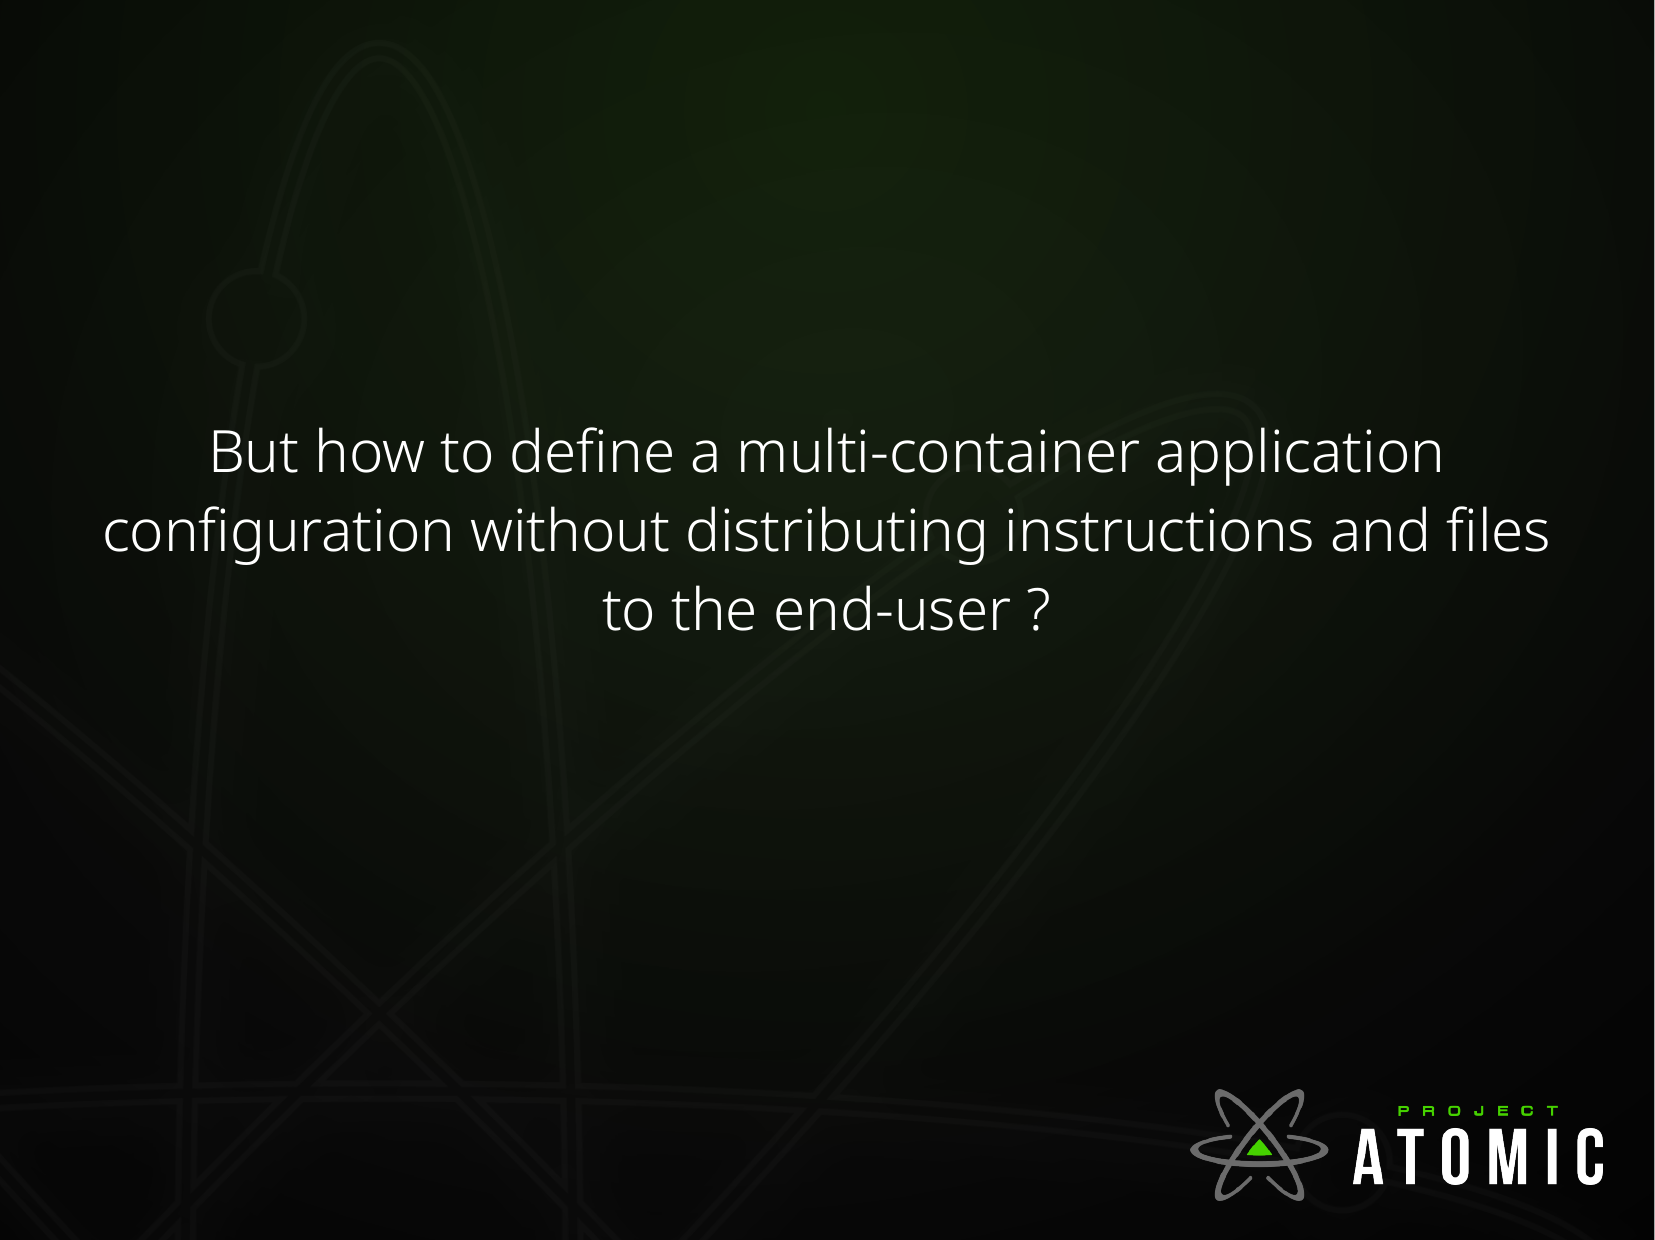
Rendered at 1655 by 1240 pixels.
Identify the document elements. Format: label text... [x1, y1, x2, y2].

picture [0, 0, 1654, 1240]
subtitle But how to define a multi-container application configuration without distributing instructions and files to the end-user ? [82, 49, 1572, 1009]
